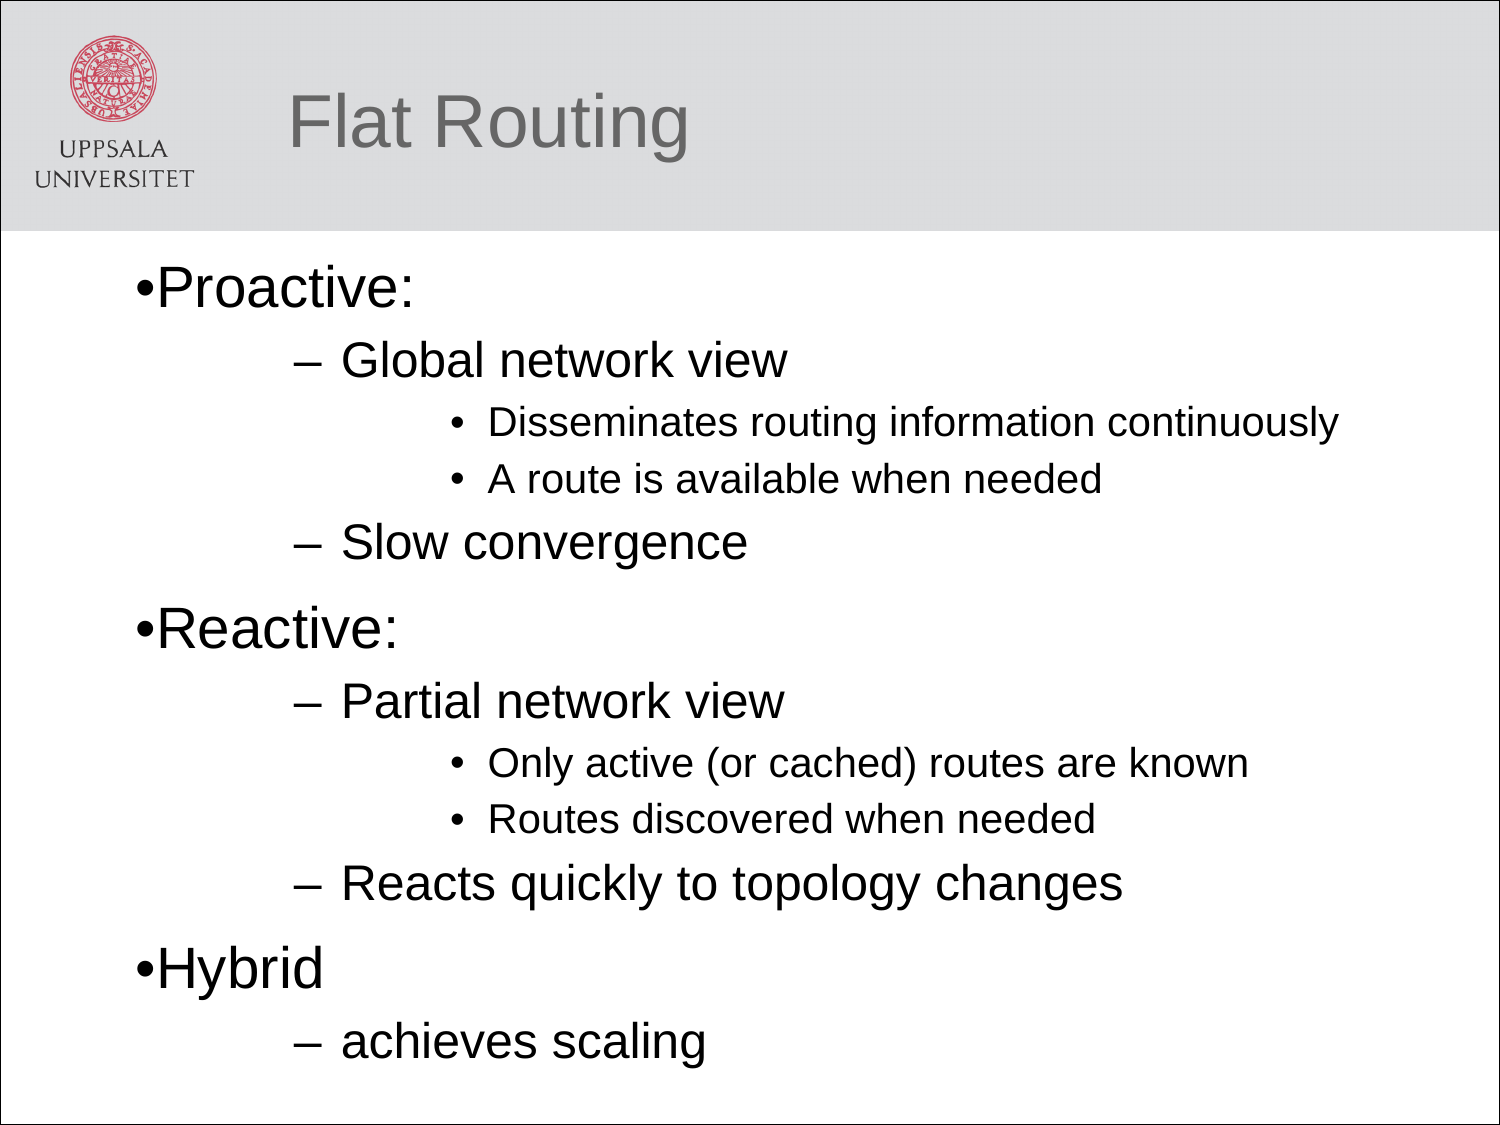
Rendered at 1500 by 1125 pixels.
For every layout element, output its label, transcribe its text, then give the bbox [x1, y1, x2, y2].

picture [1, 1, 1499, 231]
list Proactive: Global network view Disseminates routing information continuously A route is available when needed Slow convergence Reactive: Partial network view Only active (or cached) routes are known Routes discovered when needed Reacts quickly to topology changes Hybrid achieves scaling [135, 254, 1386, 1070]
title Flat Routing [287, 20, 1388, 222]
